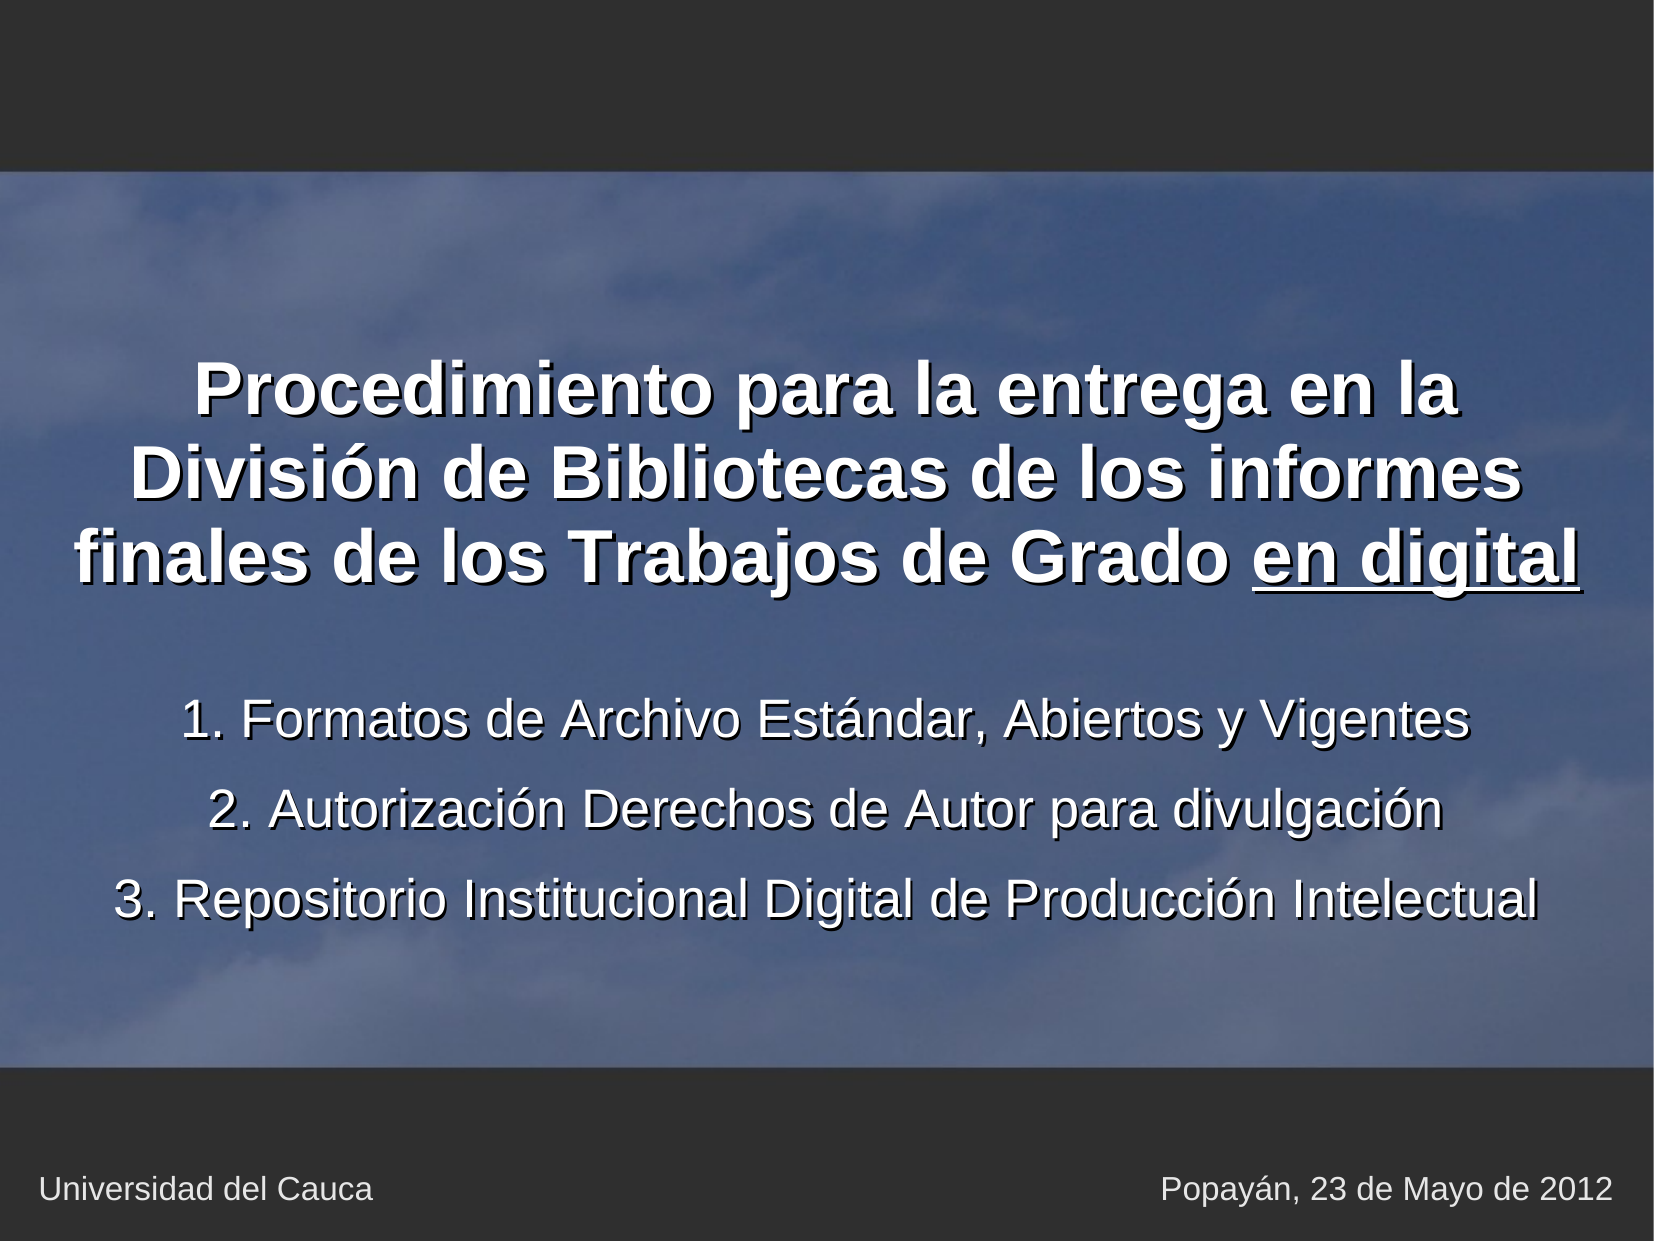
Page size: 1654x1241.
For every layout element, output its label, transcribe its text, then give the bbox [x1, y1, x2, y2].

text_box Popayán, 23 de Mayo de 2012 [1145, 1163, 1629, 1216]
picture [0, 0, 1654, 1241]
title Procedimiento para la entrega en la División de Bibliotecas de los informes finales de los Trabajos de Grado en digital [59, 346, 1595, 599]
text_box Universidad del Cauca [23, 1163, 389, 1216]
subtitle 1. Formatos de Archivo Estándar, Abiertos y Vigentes 2. Autorización Derechos de Autor para divulgación 3. Repositorio Institucional Digital de Producción Intelectual [88, 688, 1565, 930]
